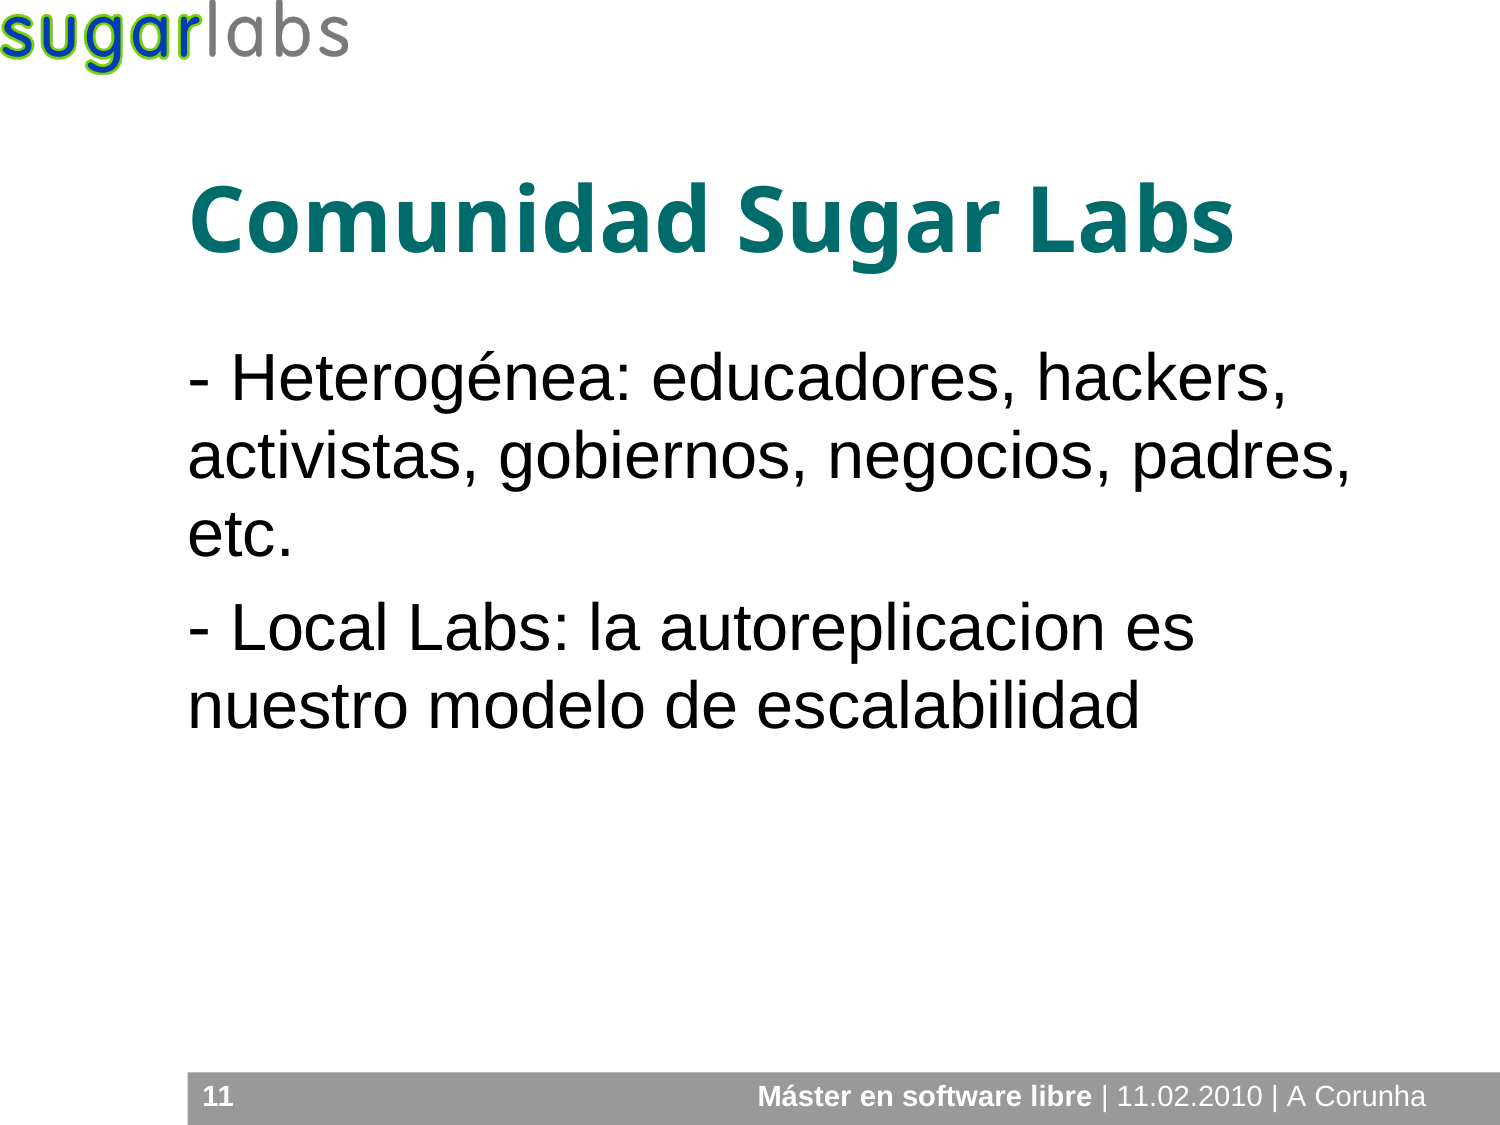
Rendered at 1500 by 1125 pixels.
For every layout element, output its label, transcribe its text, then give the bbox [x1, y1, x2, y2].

list Heterogénea: educadores, hackers, activistas, gobiernos, negocios, padres, etc. Local Labs: la autoreplicacion es nuestro modelo de escalabilidad [187, 337, 1425, 1042]
title Comunidad Sugar Labs [187, 75, 1500, 338]
picture [0, 0, 348, 75]
